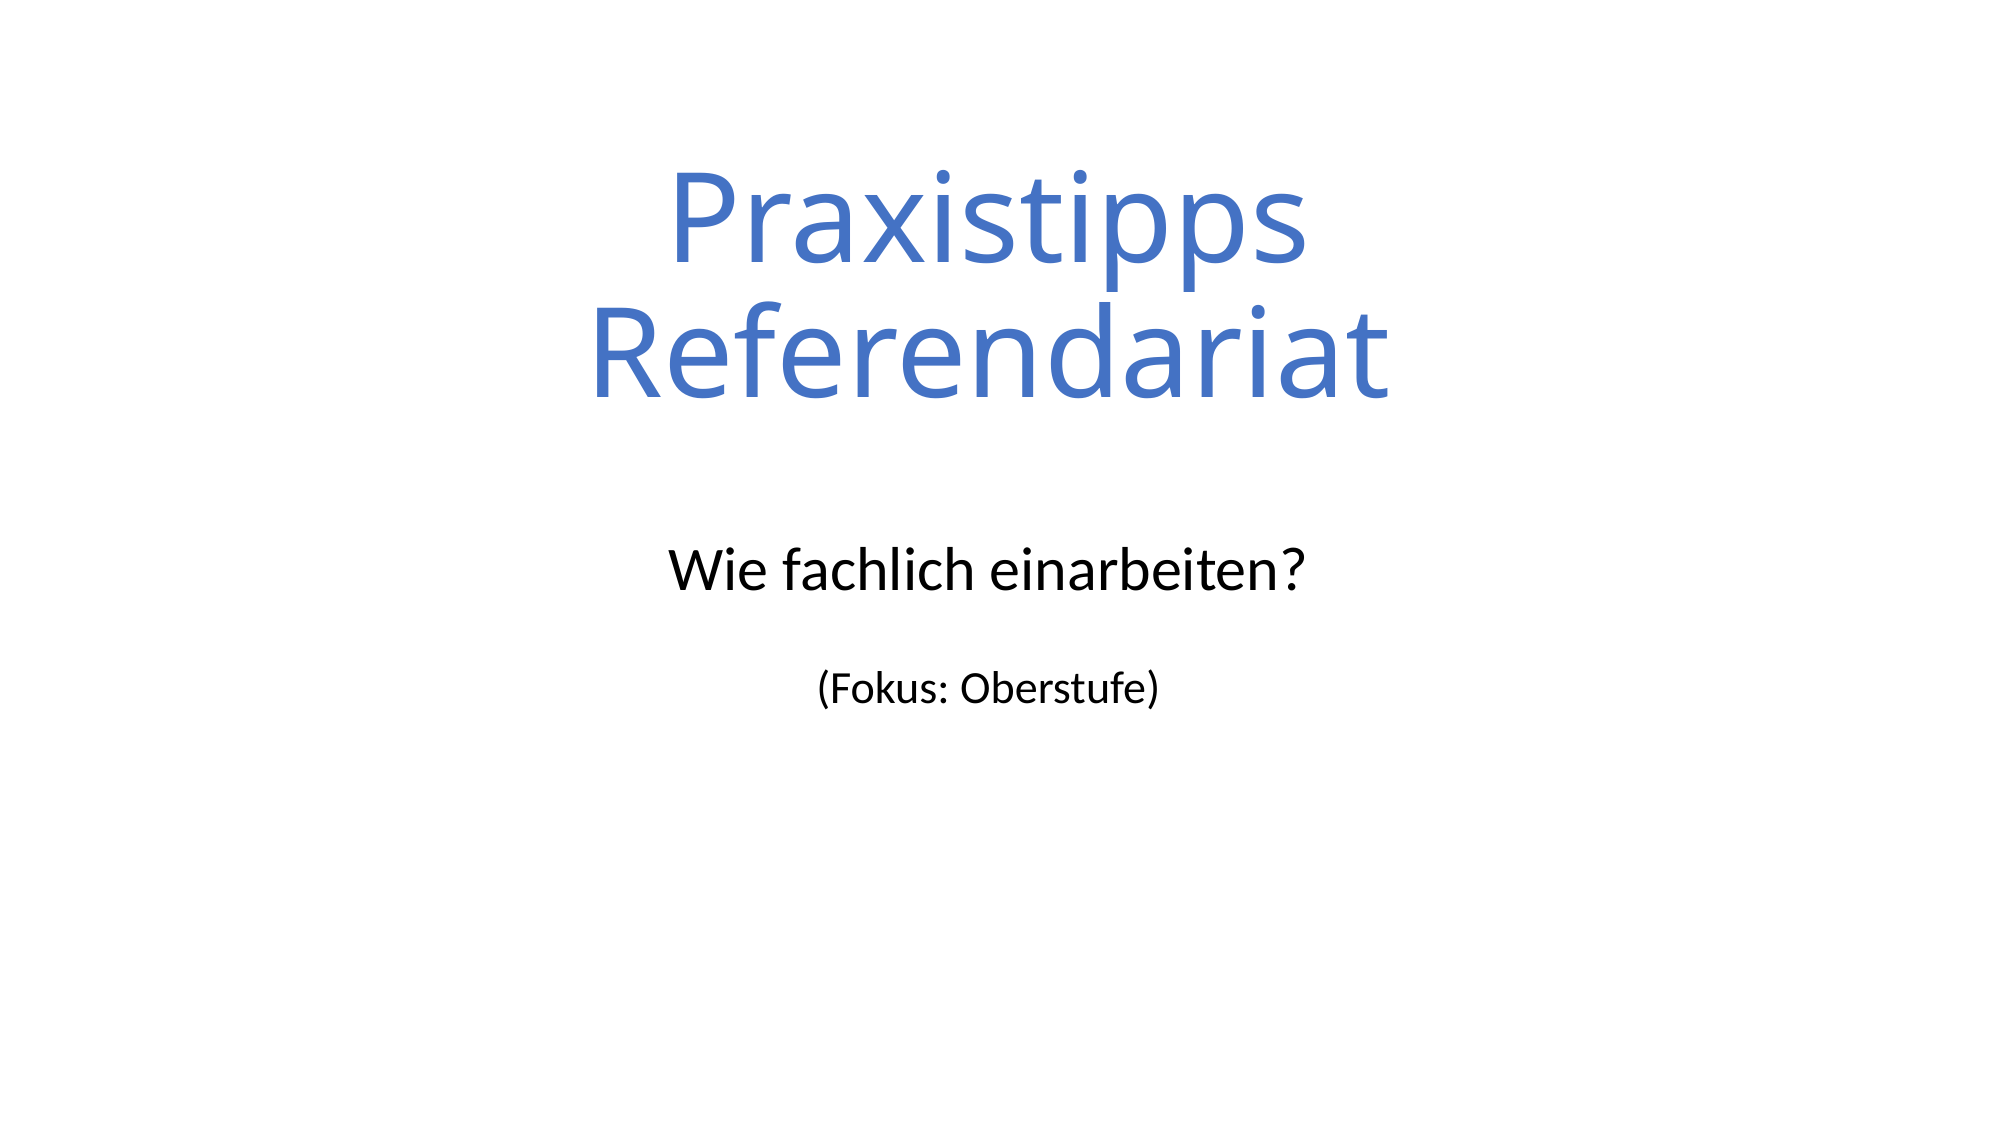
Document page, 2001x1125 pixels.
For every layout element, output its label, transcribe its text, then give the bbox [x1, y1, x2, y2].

subtitle Wie fachlich einarbeiten? (Fokus: Oberstufe) [238, 447, 1739, 719]
title Praxistipps Referendariat [238, 40, 1739, 433]
